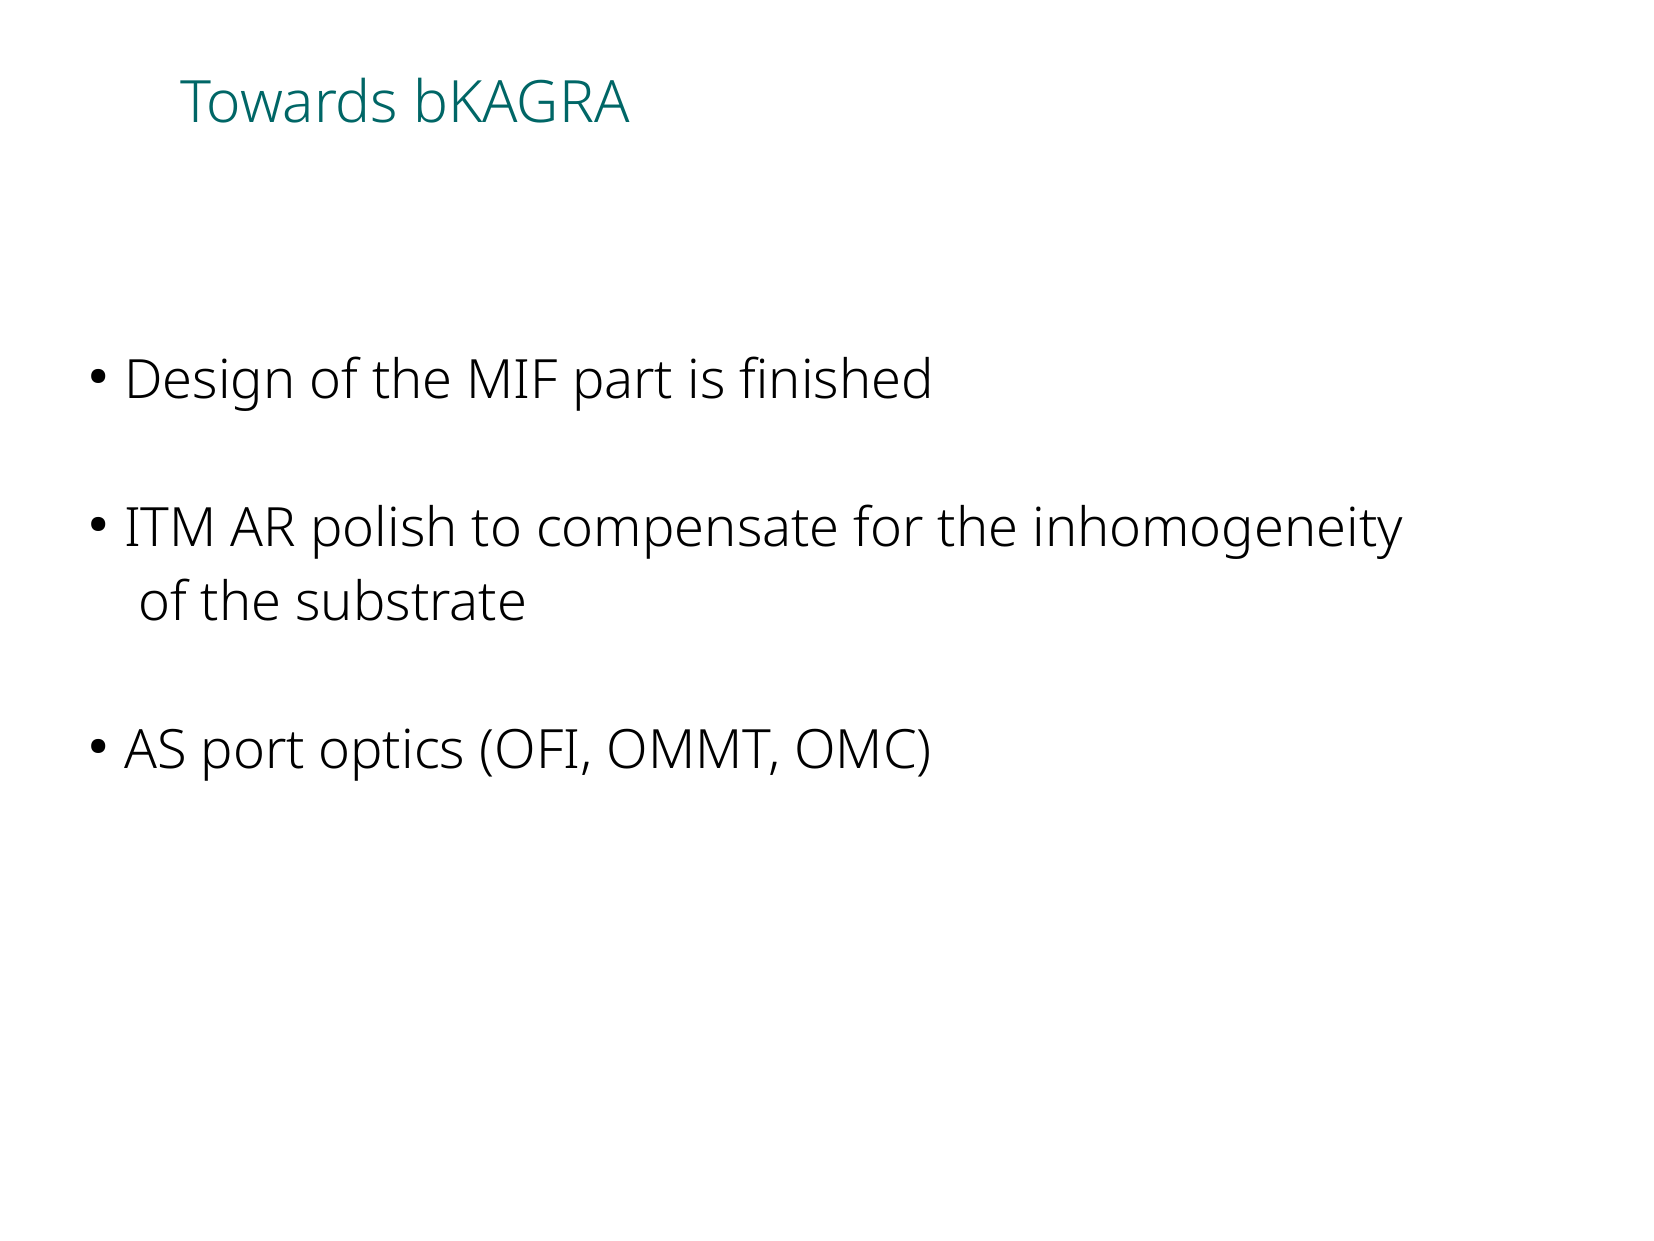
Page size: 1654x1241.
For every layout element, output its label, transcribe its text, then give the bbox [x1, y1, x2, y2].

text_box Design of the MIF part is finished ITM AR polish to compensate for the inhomogeneity of the substrate AS port optics (OFI, OMMT, OMC) [73, 333, 1550, 751]
text_box Towards bKAGRA [165, 53, 709, 140]
